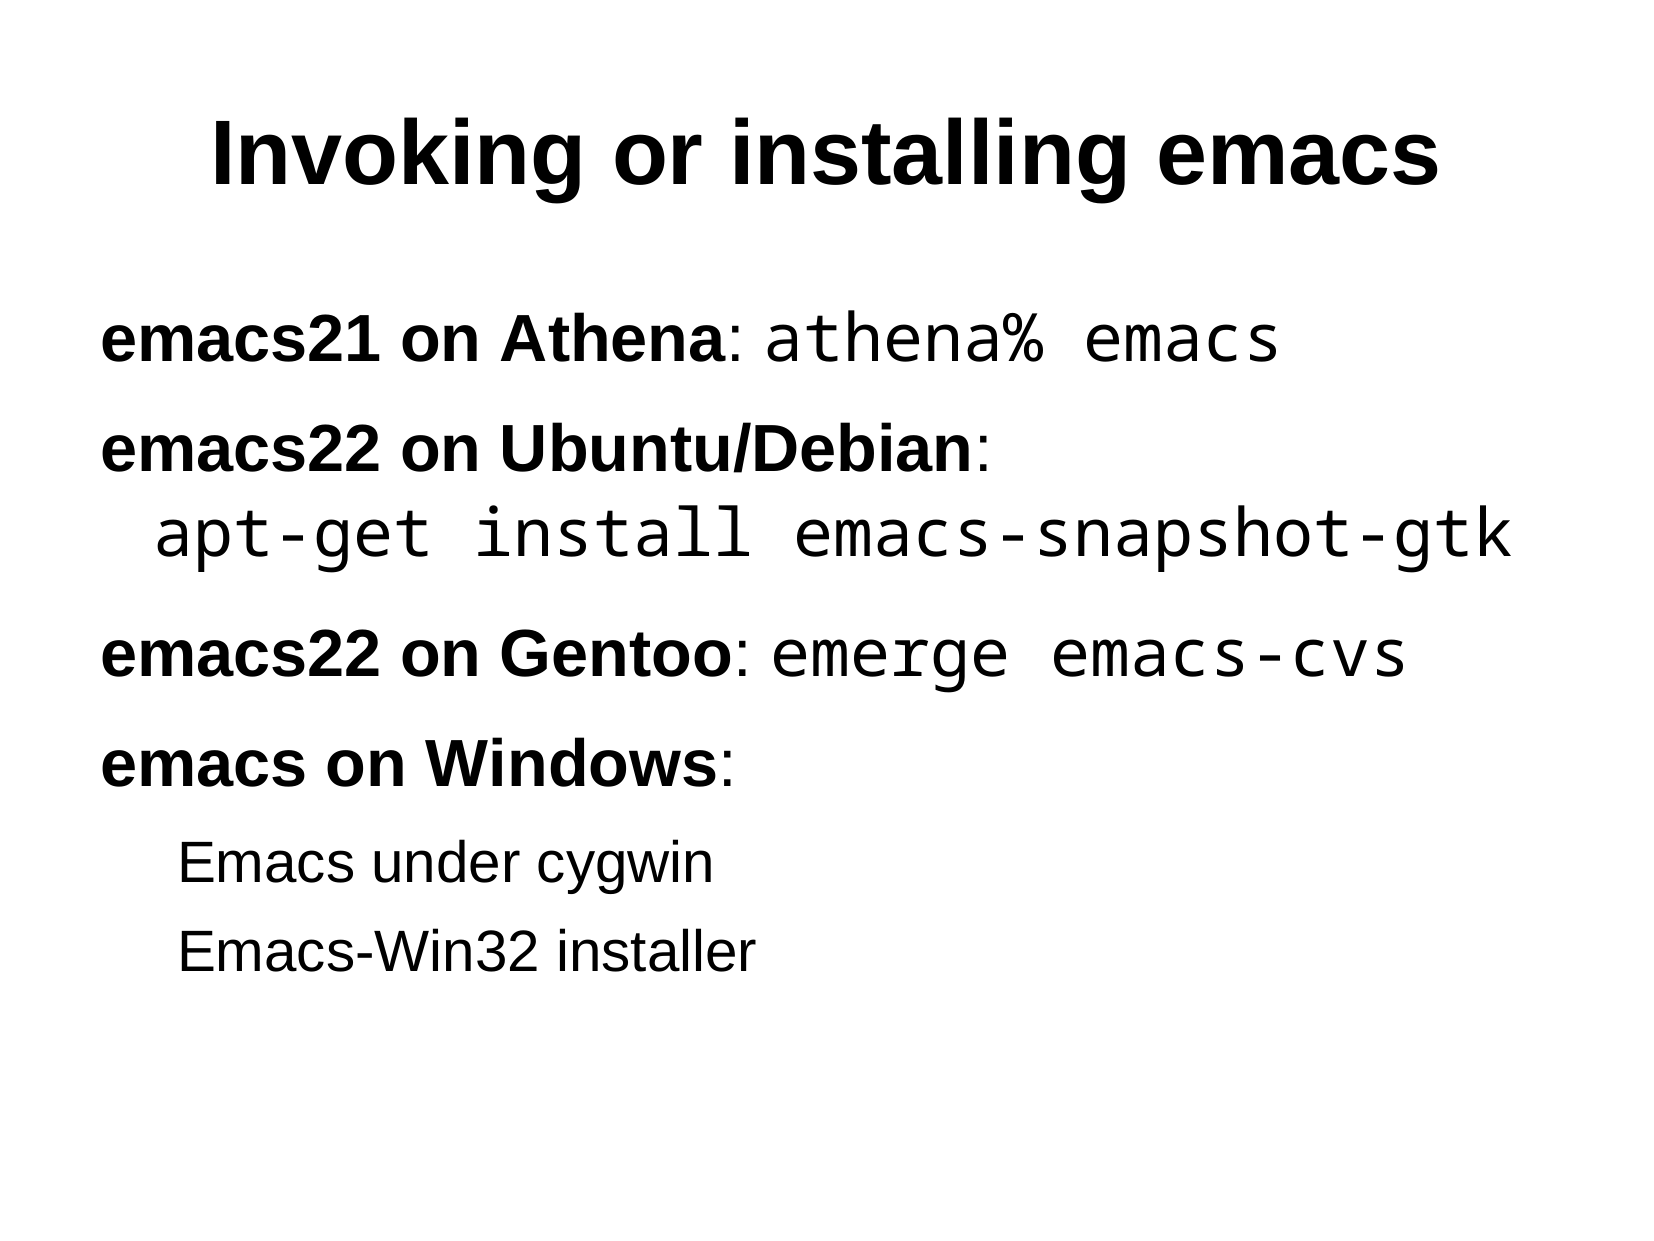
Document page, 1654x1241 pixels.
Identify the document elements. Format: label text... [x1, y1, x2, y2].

title Invoking or installing emacs [82, 56, 1571, 250]
list emacs21 on Athena: athena% emacs emacs22 on Ubuntu/Debian: apt-get install emacs-snapshot-gtk emacs22 on Gentoo: emerge emacs-cvs emacs on Windows: Emacs under cygwin Emacs-Win32 installer [82, 290, 1571, 1094]
